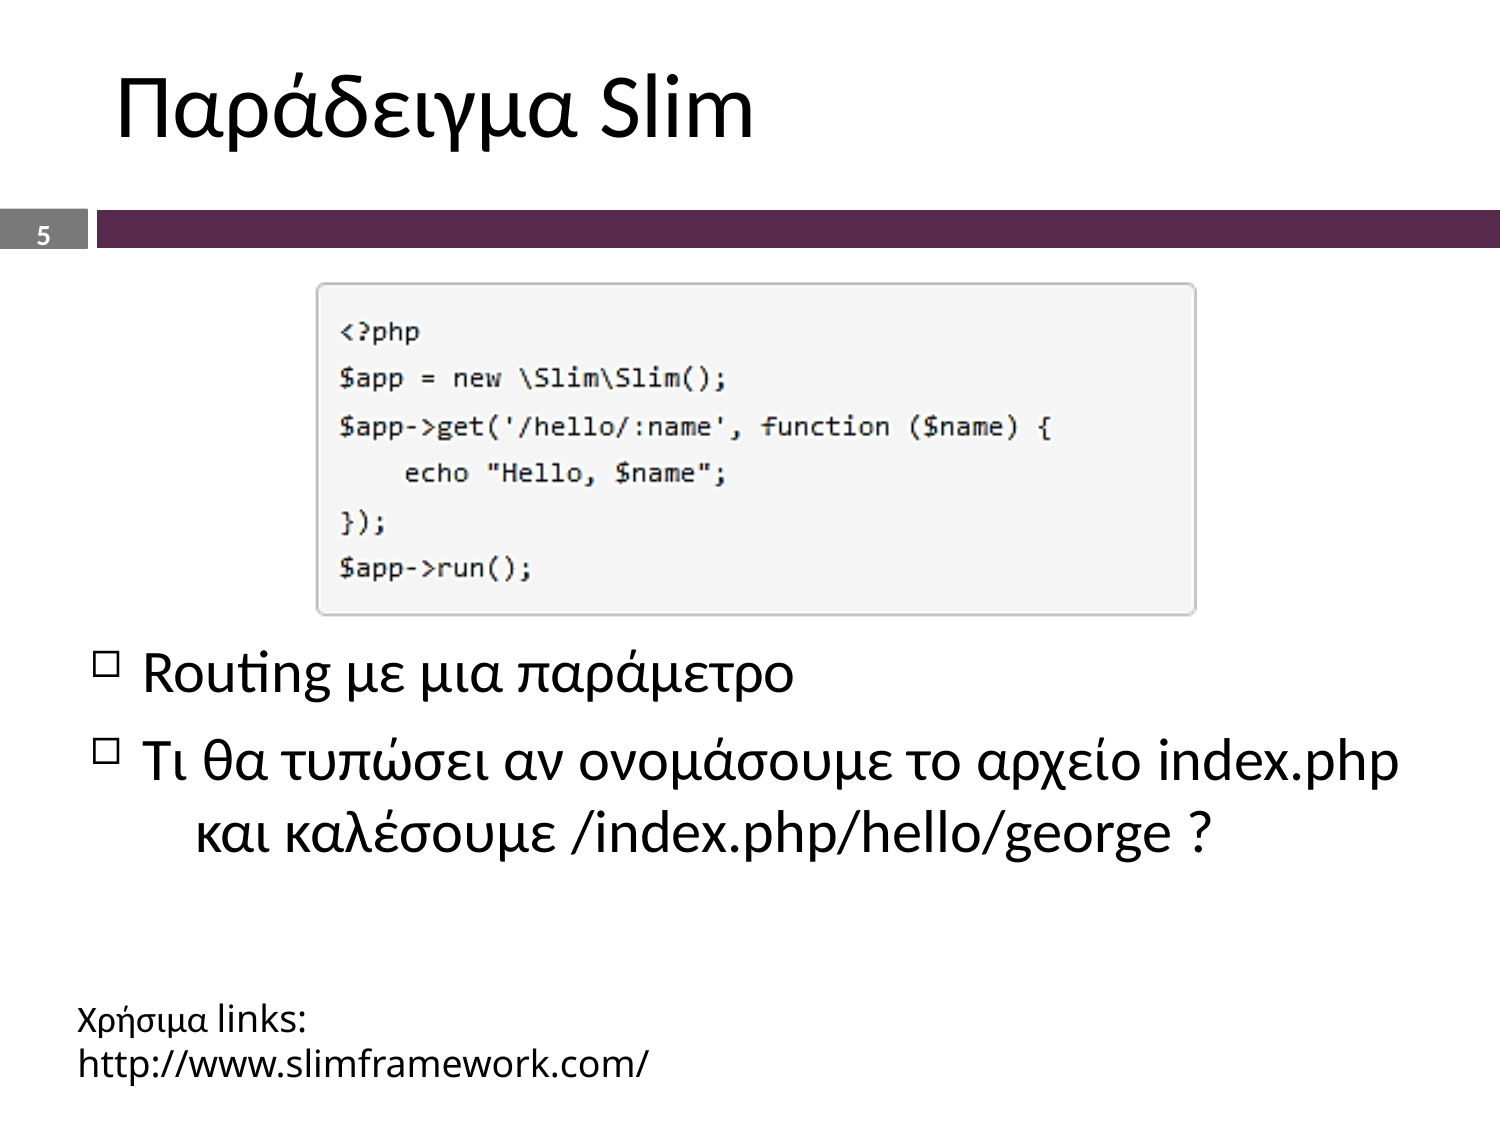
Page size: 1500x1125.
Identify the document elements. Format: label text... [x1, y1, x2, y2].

text_box [0, 208, 88, 249]
picture [312, 267, 1197, 626]
title Παράδειγμα Slim [100, 19, 1438, 182]
text_box Χρήσιμα links: http://www.slimframework.com/ [62, 987, 901, 1094]
list Routing με μια παράμετρο Τι θα τυπώσει αν ονομάσουμε το αρχείο index.php και καλέσουμε /index.php/hello/george ? [75, 624, 1426, 1005]
